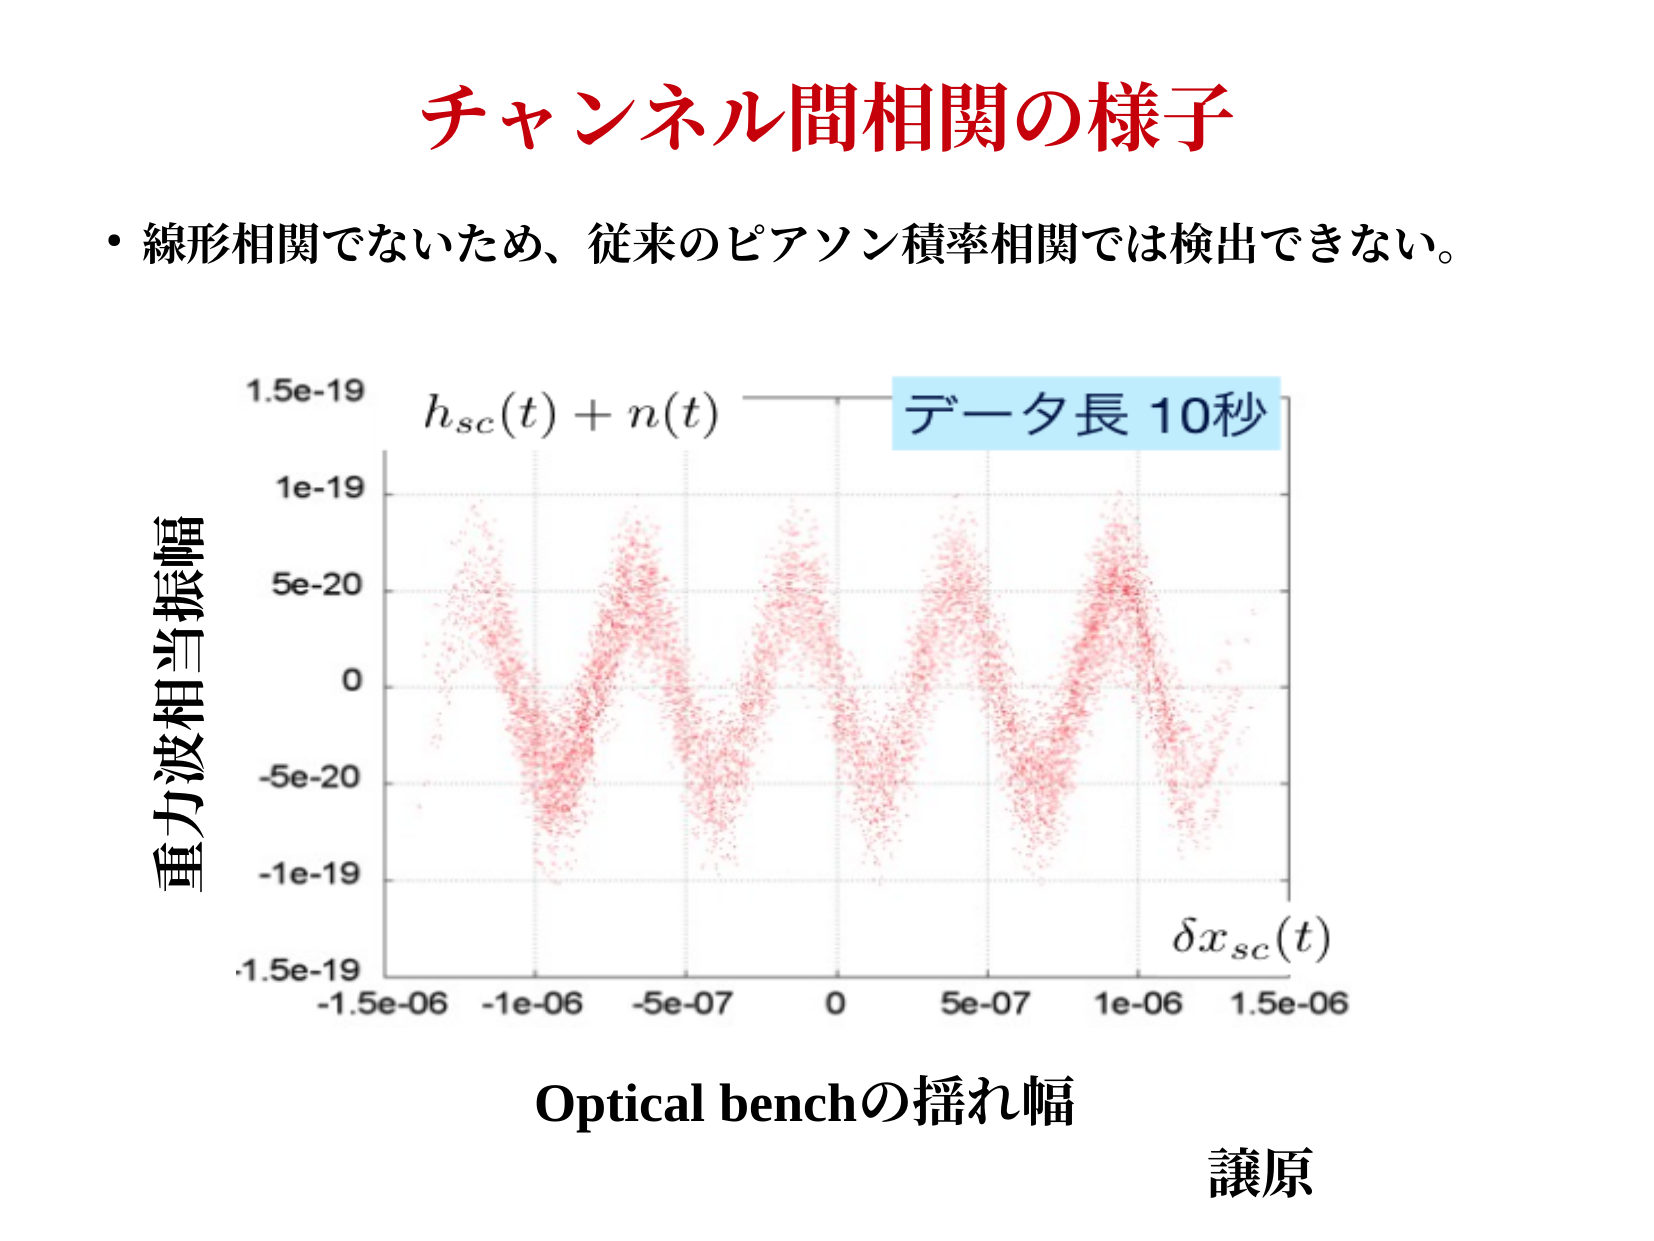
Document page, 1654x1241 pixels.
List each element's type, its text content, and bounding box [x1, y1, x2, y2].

title チャンネル間相関の様子 [82, 49, 1571, 178]
text_box 譲原 [1192, 1124, 1382, 1193]
picture [236, 361, 1359, 1028]
text_box 重力波相当振幅 [129, 484, 213, 910]
text_box Optical benchの揺れ幅 [519, 1051, 1099, 1134]
list 線形相関でないため、従来のピアソン積率相関では検出できない。 [94, 177, 1524, 348]
